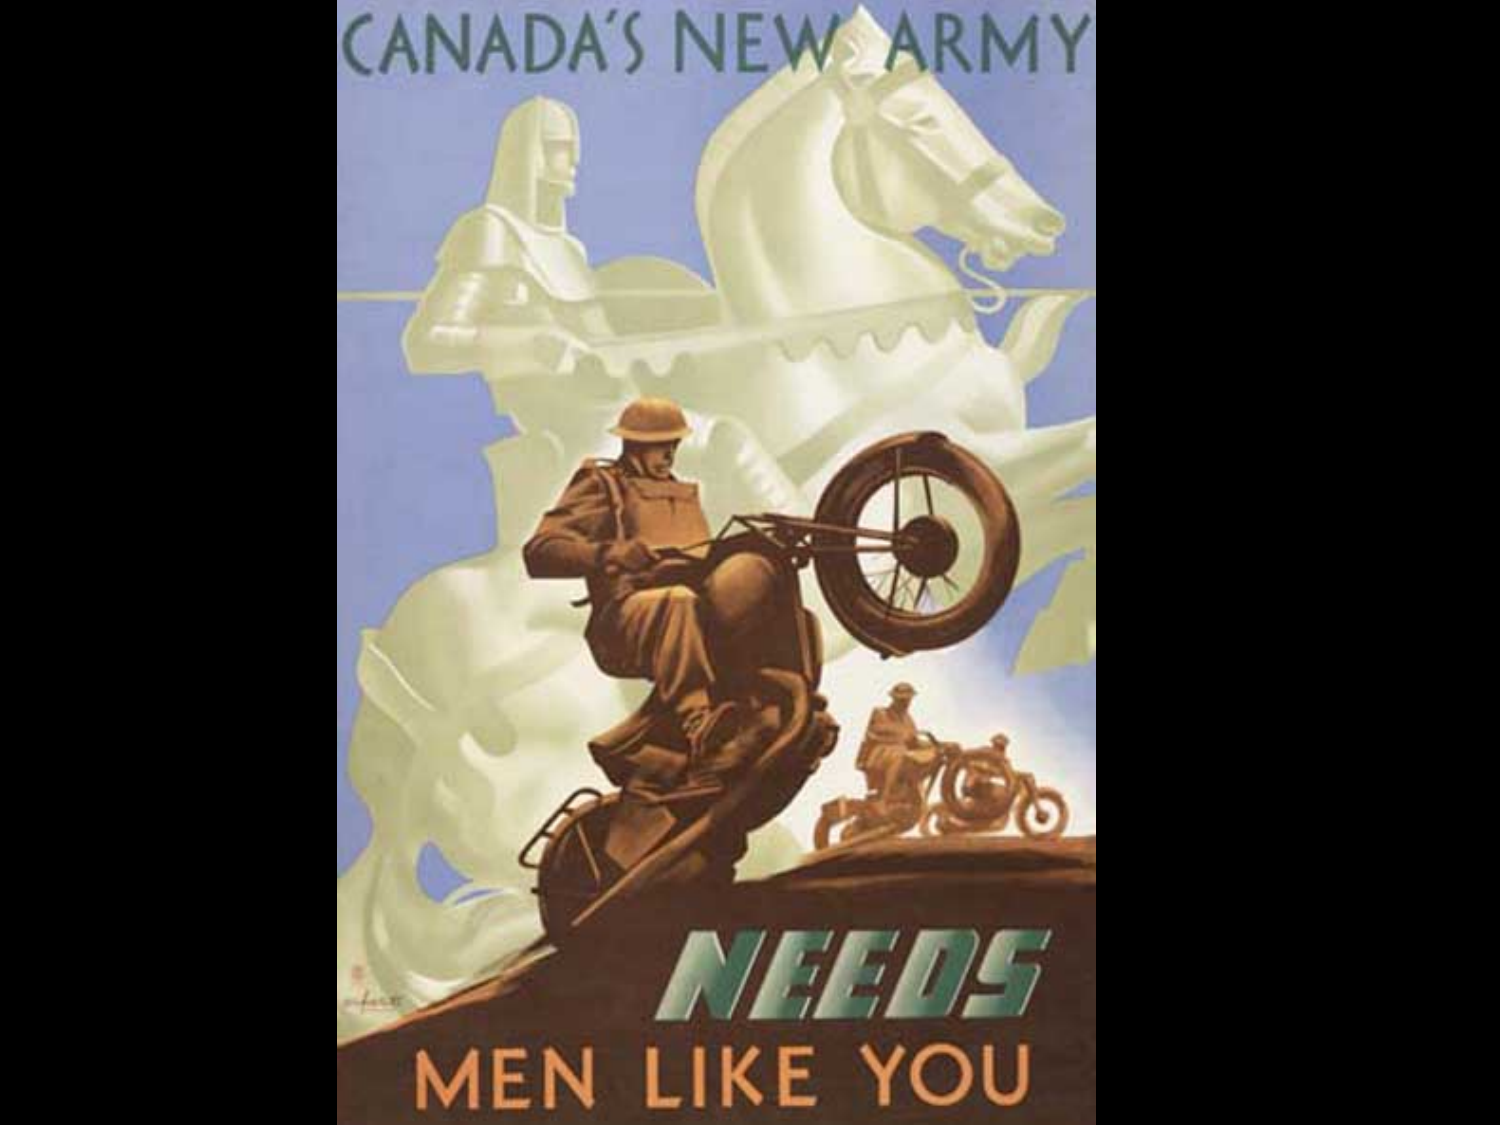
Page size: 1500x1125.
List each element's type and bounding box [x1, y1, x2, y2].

picture [337, 0, 1096, 1125]
